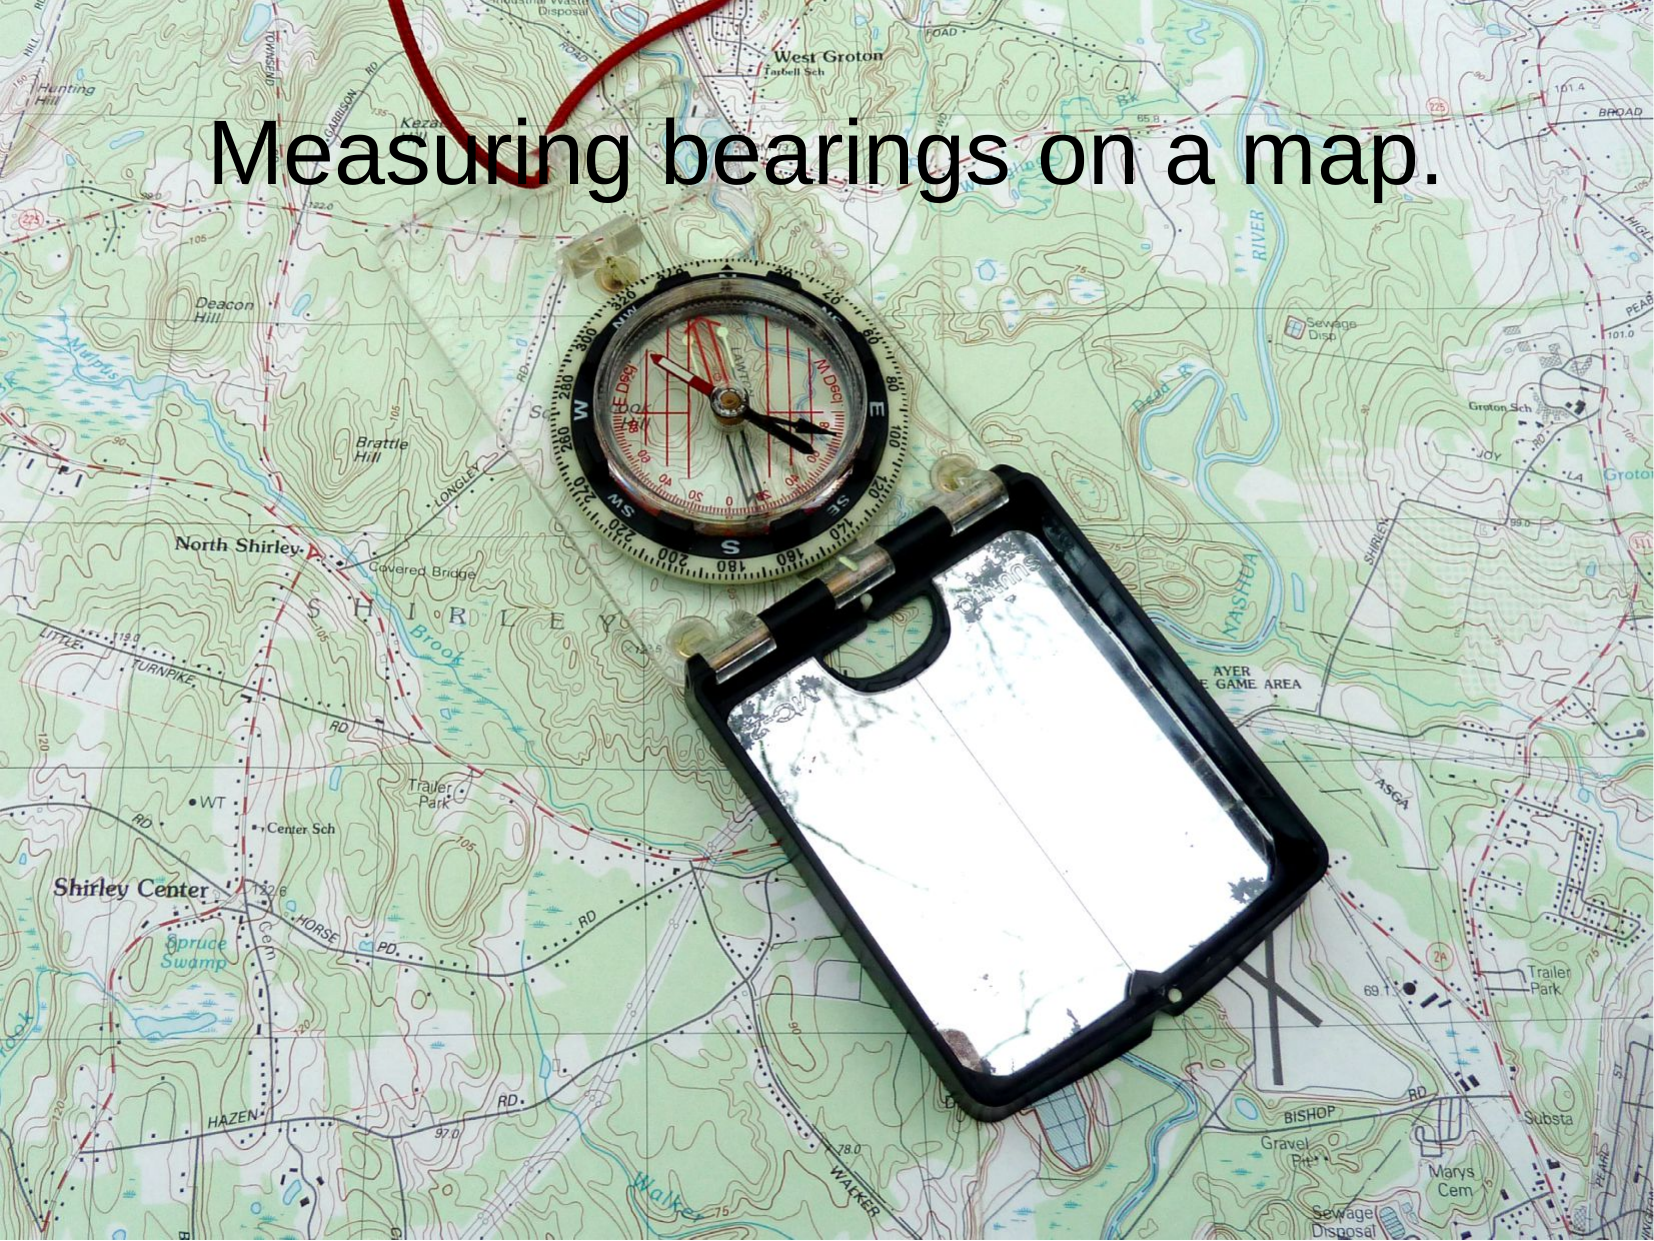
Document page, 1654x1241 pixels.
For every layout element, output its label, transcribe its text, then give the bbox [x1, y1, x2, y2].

picture [0, 0, 1654, 1241]
title Measuring bearings on a map. [82, 49, 1571, 257]
